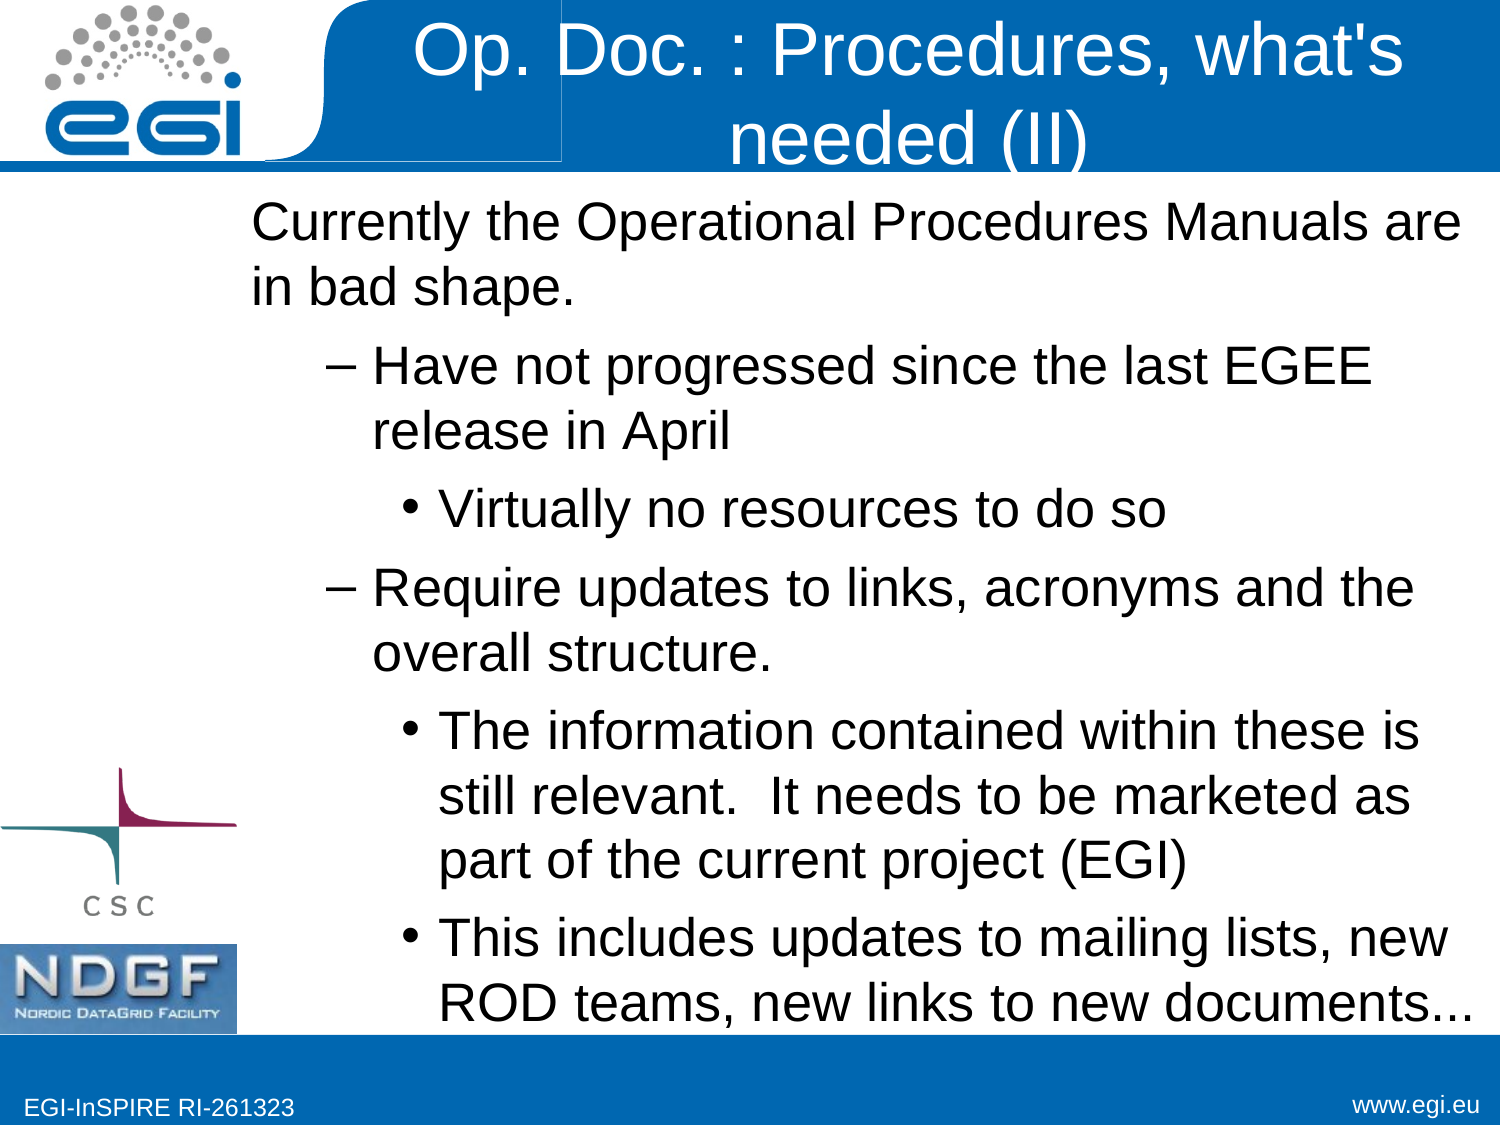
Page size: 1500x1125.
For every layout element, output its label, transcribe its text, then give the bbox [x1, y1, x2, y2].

picture [0, 767, 236, 916]
list Currently the Operational Procedures Manuals are in bad shape. Have not progressed since the last EGEE release in April Virtually no resources to do so Require updates to links, acronyms and the overall structure. The information contained within these is still relevant. It needs to be marketed as part of the current project (EGI) This includes updates to mailing lists, new ROD teams, new links to new documents... [236, 178, 1500, 1040]
picture [0, 0, 265, 161]
picture [0, 944, 236, 1034]
title Op. Doc. : Procedures, what's needed (II) [348, 0, 1471, 178]
